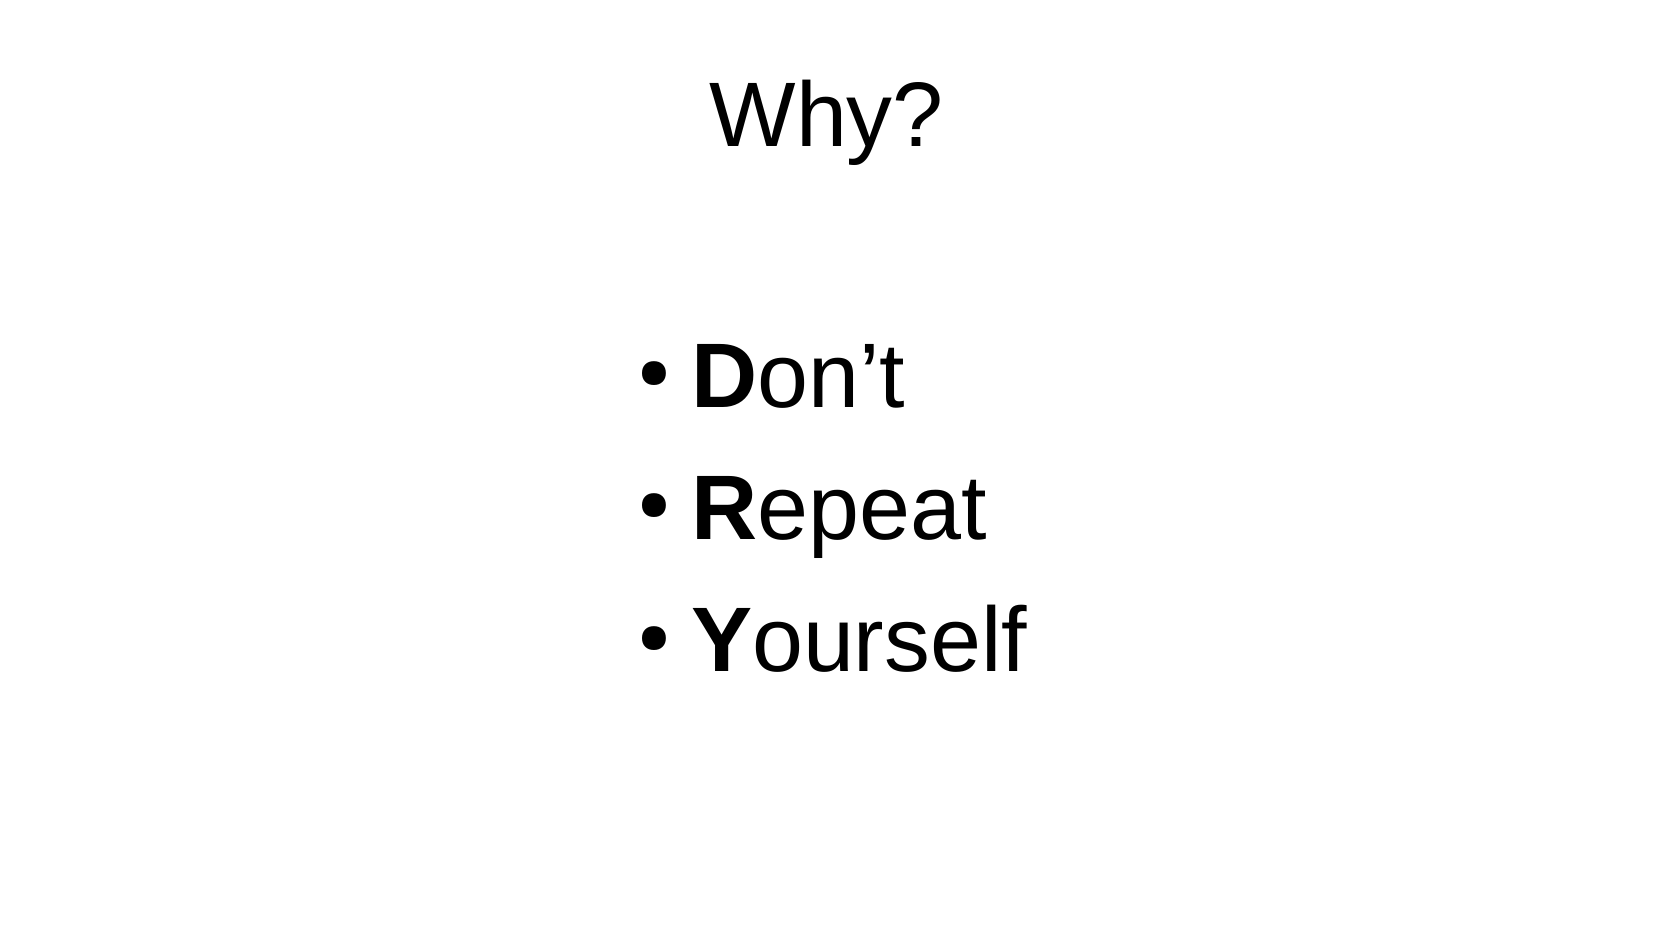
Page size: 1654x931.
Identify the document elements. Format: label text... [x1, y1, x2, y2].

list Don’t Repeat Yourself [620, 324, 1542, 758]
title Why? [82, 37, 1571, 193]
